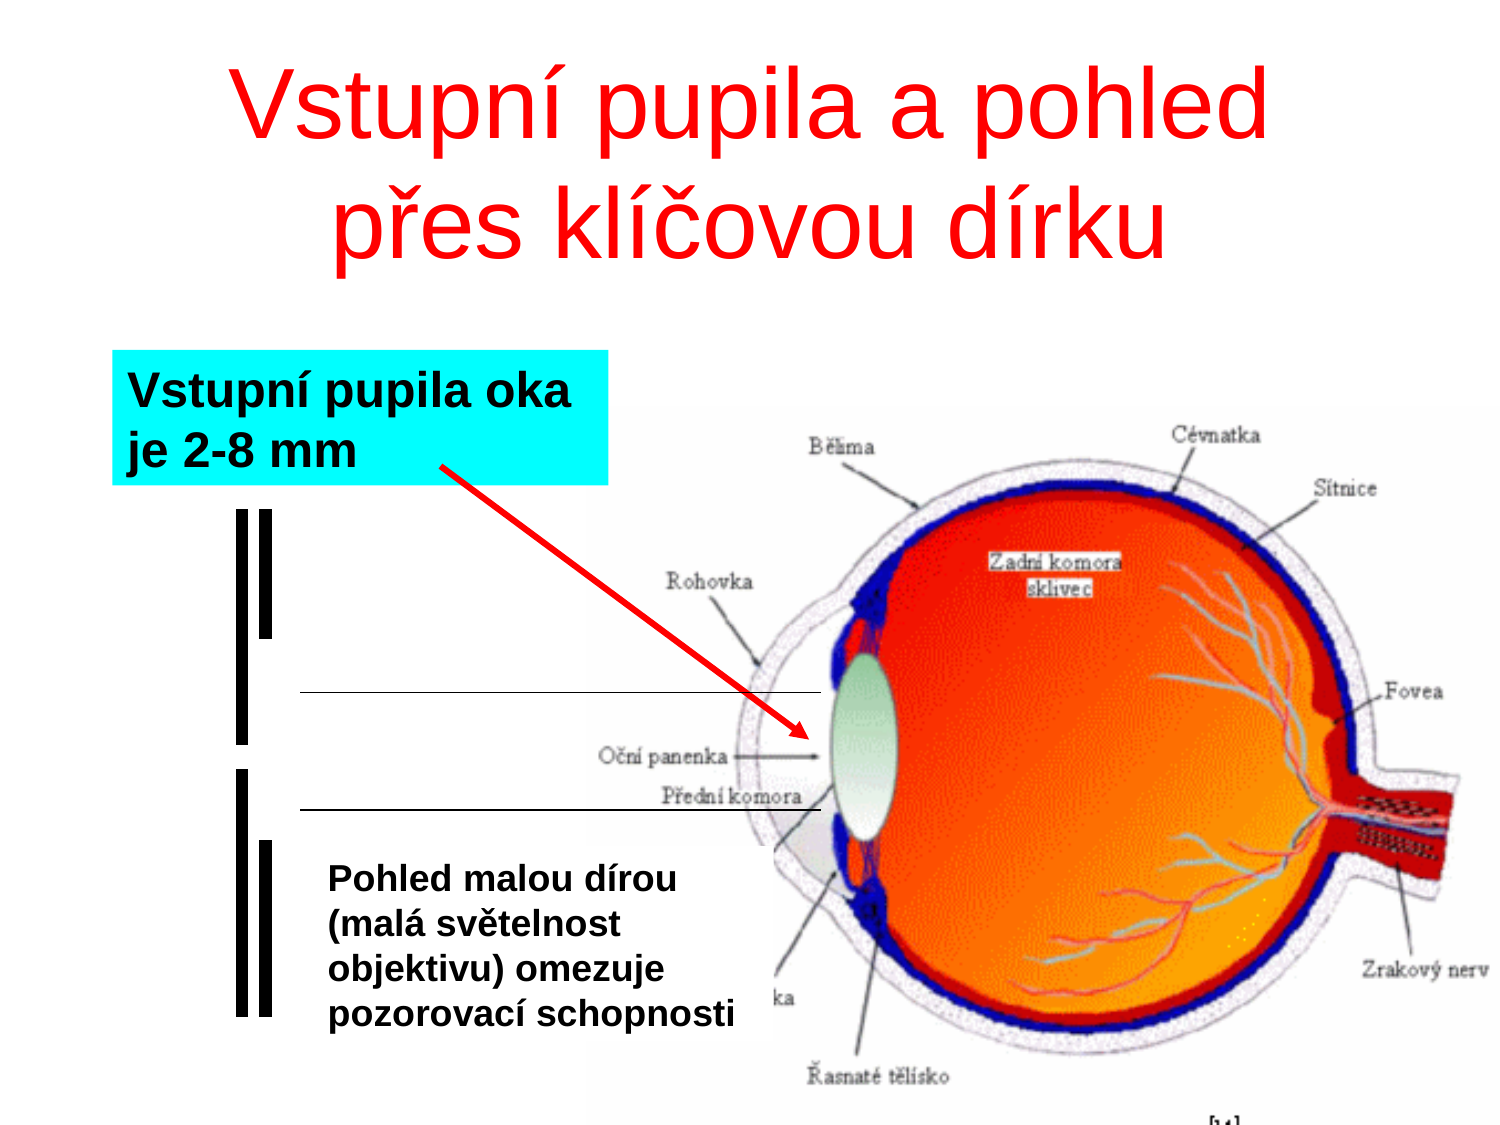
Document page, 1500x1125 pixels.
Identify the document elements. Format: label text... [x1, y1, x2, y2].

text_box Pohled malou dírou (malá světelnost objektivu) omezuje pozorovací schopnosti [312, 846, 774, 1042]
picture [586, 579, 738, 692]
text_box Vstupní pupila a pohled přes klíčovou dírku [112, 30, 1388, 287]
text_box Vstupní pupila oka je 2-8 mm [112, 349, 609, 486]
picture [586, 406, 1500, 1125]
